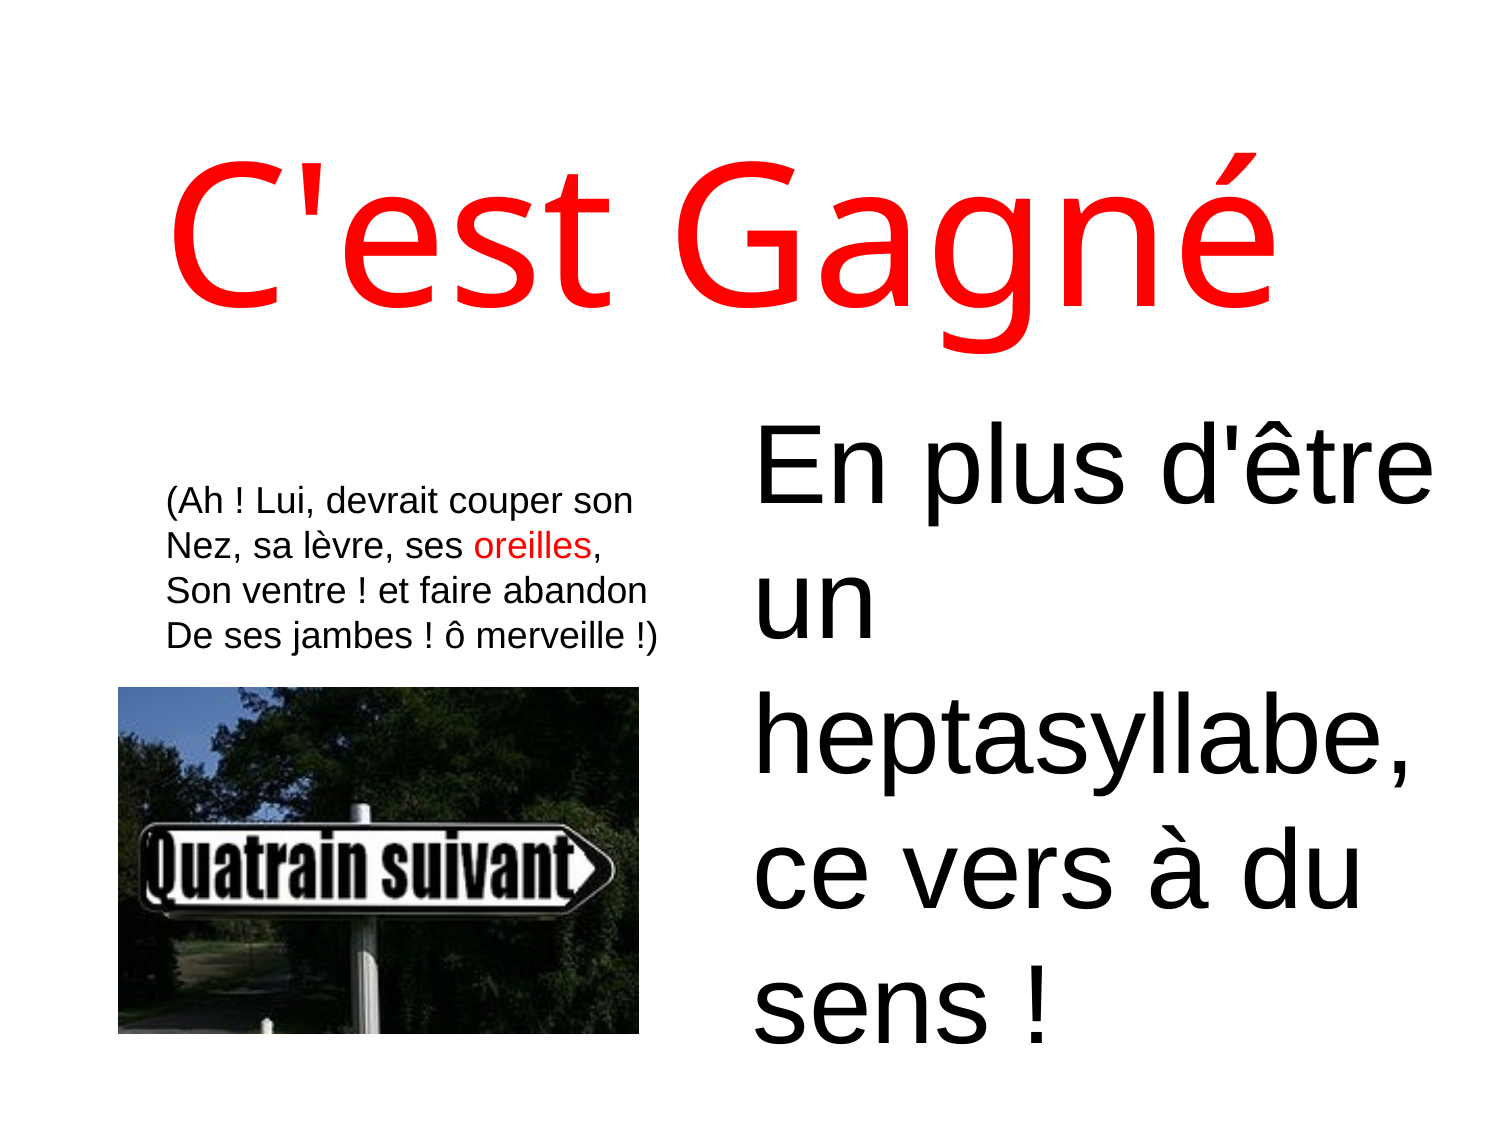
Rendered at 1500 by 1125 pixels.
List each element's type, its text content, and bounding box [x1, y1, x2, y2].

picture [118, 687, 639, 1034]
text_box C'est Gagné [29, 99, 1418, 355]
text_box (Ah ! Lui, devrait couper son Nez, sa lèvre, ses oreilles, Son ventre ! et faire abandon De ses jambes ! ô merveille !) [150, 468, 738, 664]
text_box En plus d'être un heptasyllabe, ce vers à du sens ! [738, 383, 1477, 1074]
